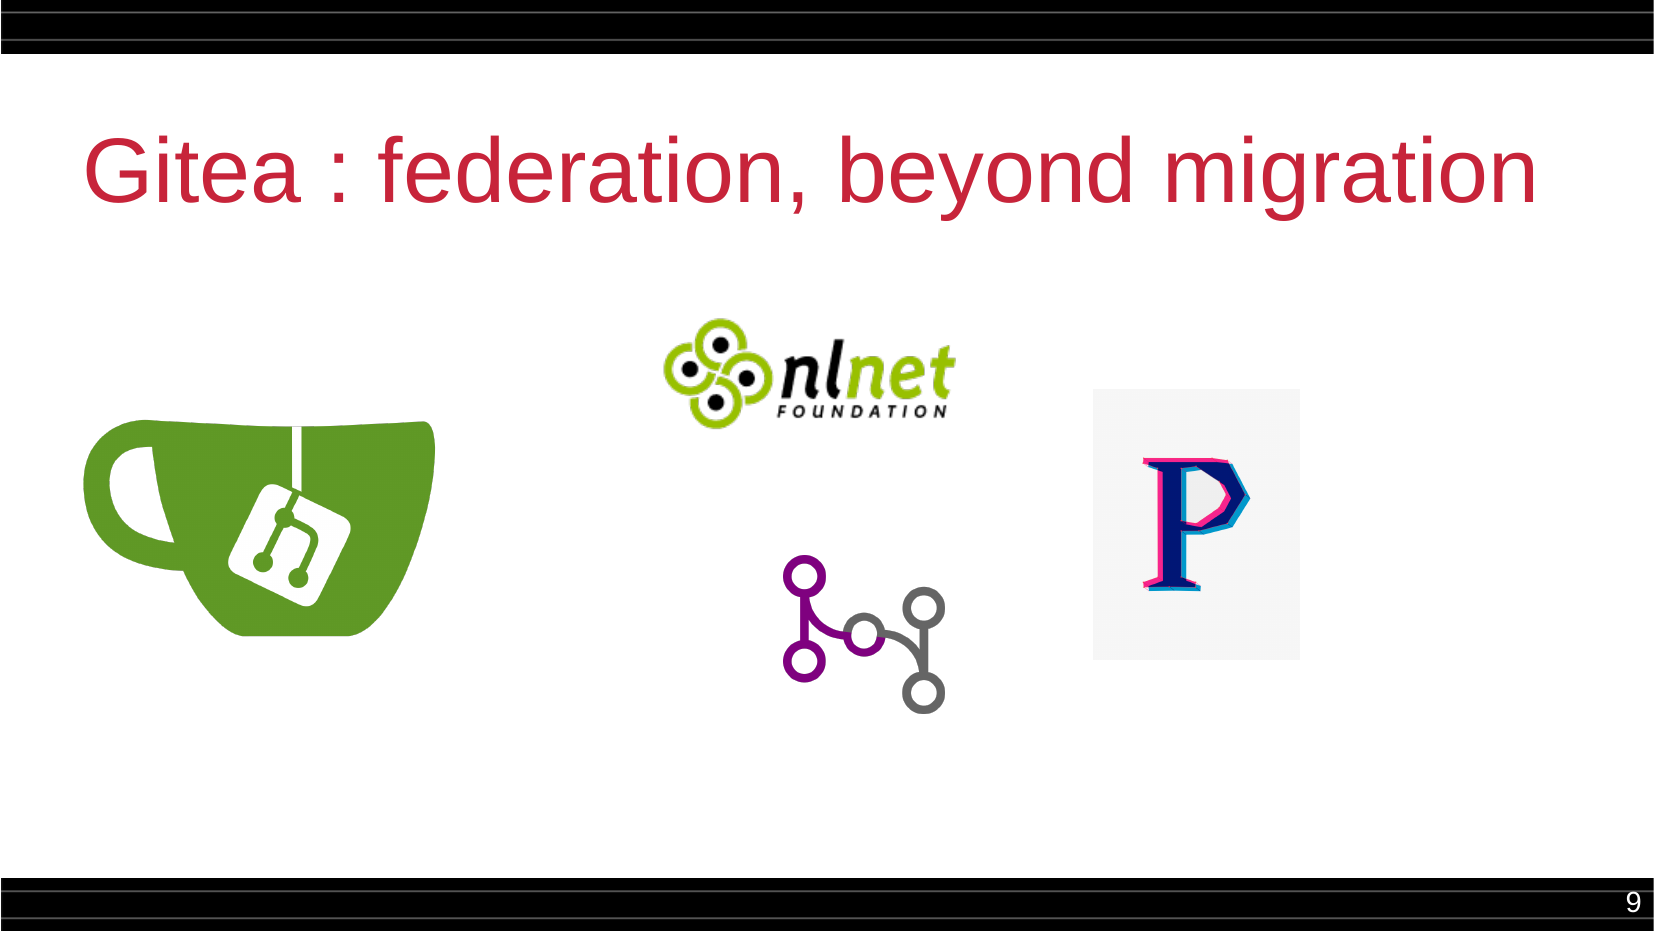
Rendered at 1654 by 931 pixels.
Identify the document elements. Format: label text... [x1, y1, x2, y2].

picture [1, 0, 1654, 54]
picture [661, 311, 959, 438]
picture [1, 878, 1654, 931]
title Gitea : federation, beyond migration [82, 92, 1571, 249]
picture [80, 340, 438, 697]
picture [1093, 389, 1300, 660]
picture [783, 555, 945, 714]
